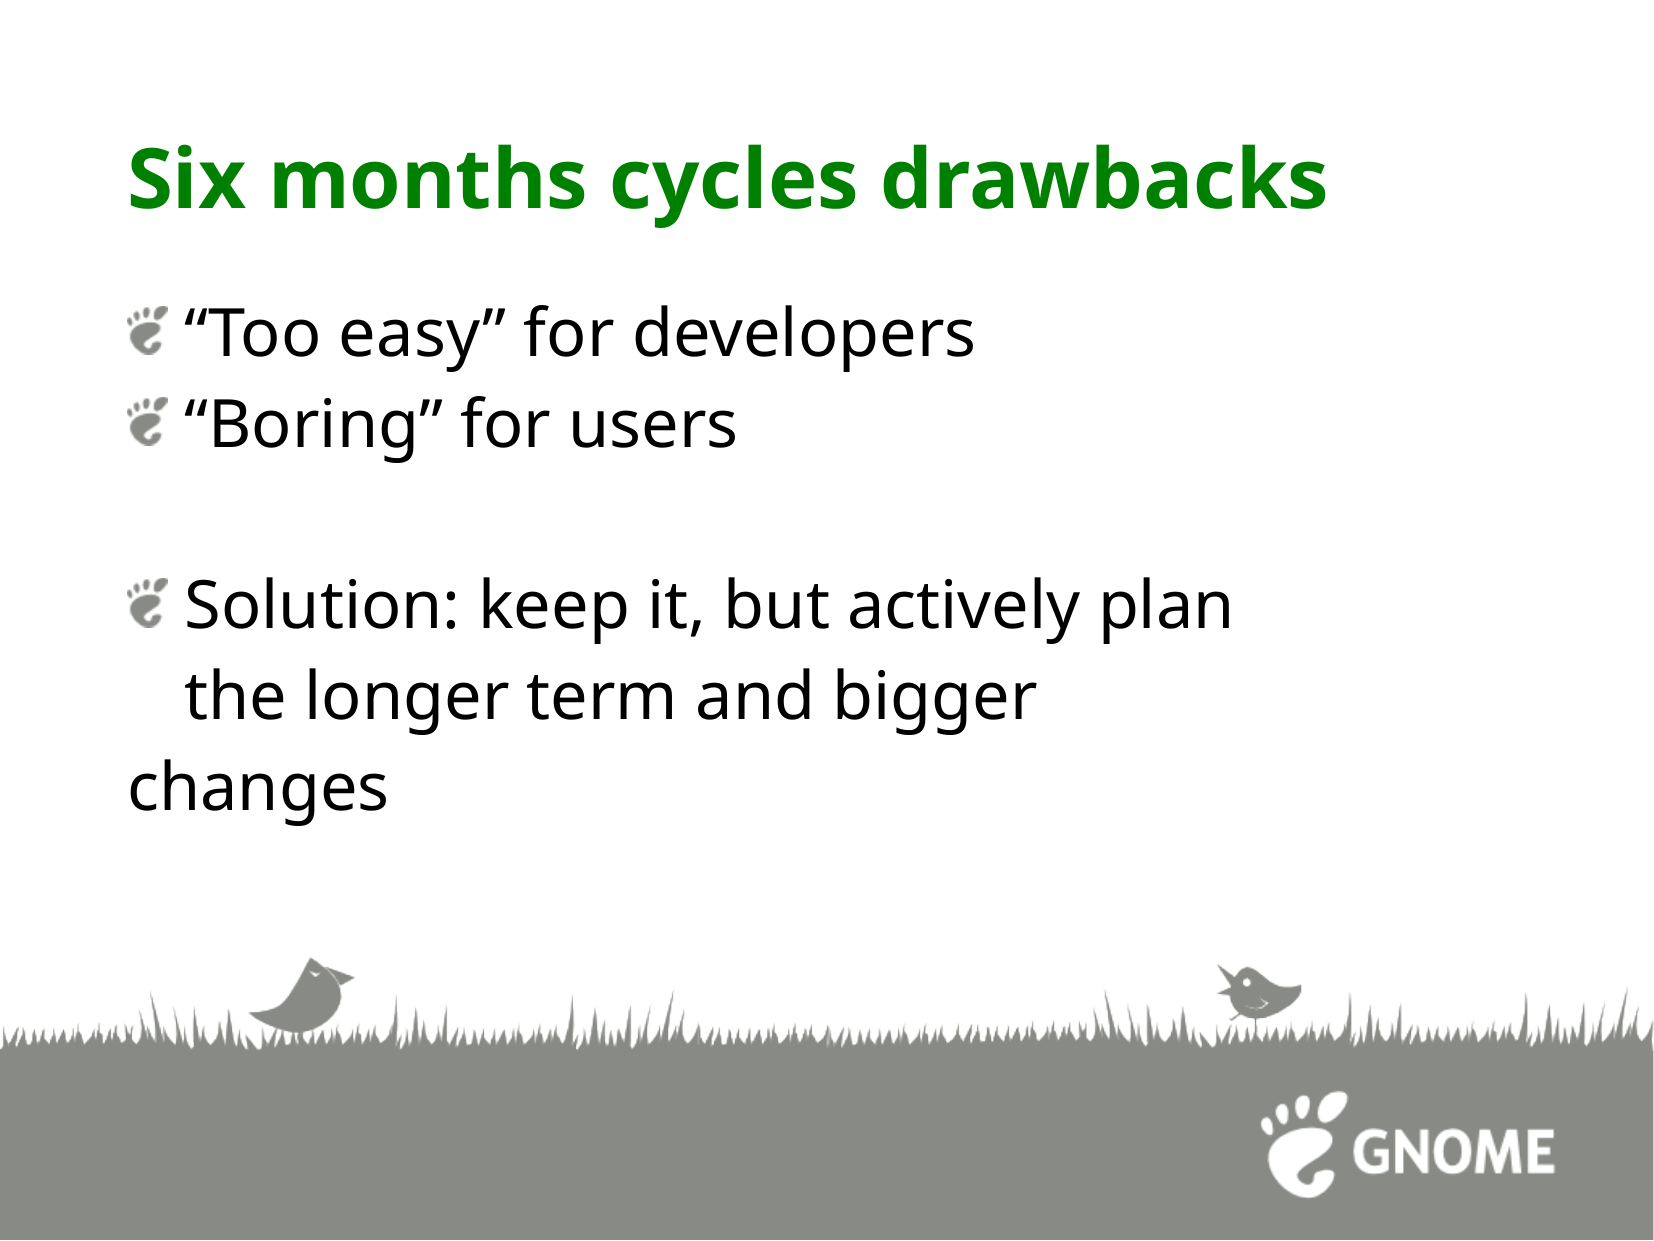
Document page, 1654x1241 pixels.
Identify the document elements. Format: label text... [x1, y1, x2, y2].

text_box Six months cycles drawbacks [112, 112, 1351, 239]
picture [0, 0, 1654, 1241]
text_box “Too easy” for developers “Boring” for users Solution: keep it, but actively plan the longer term and bigger changes [112, 277, 1276, 741]
